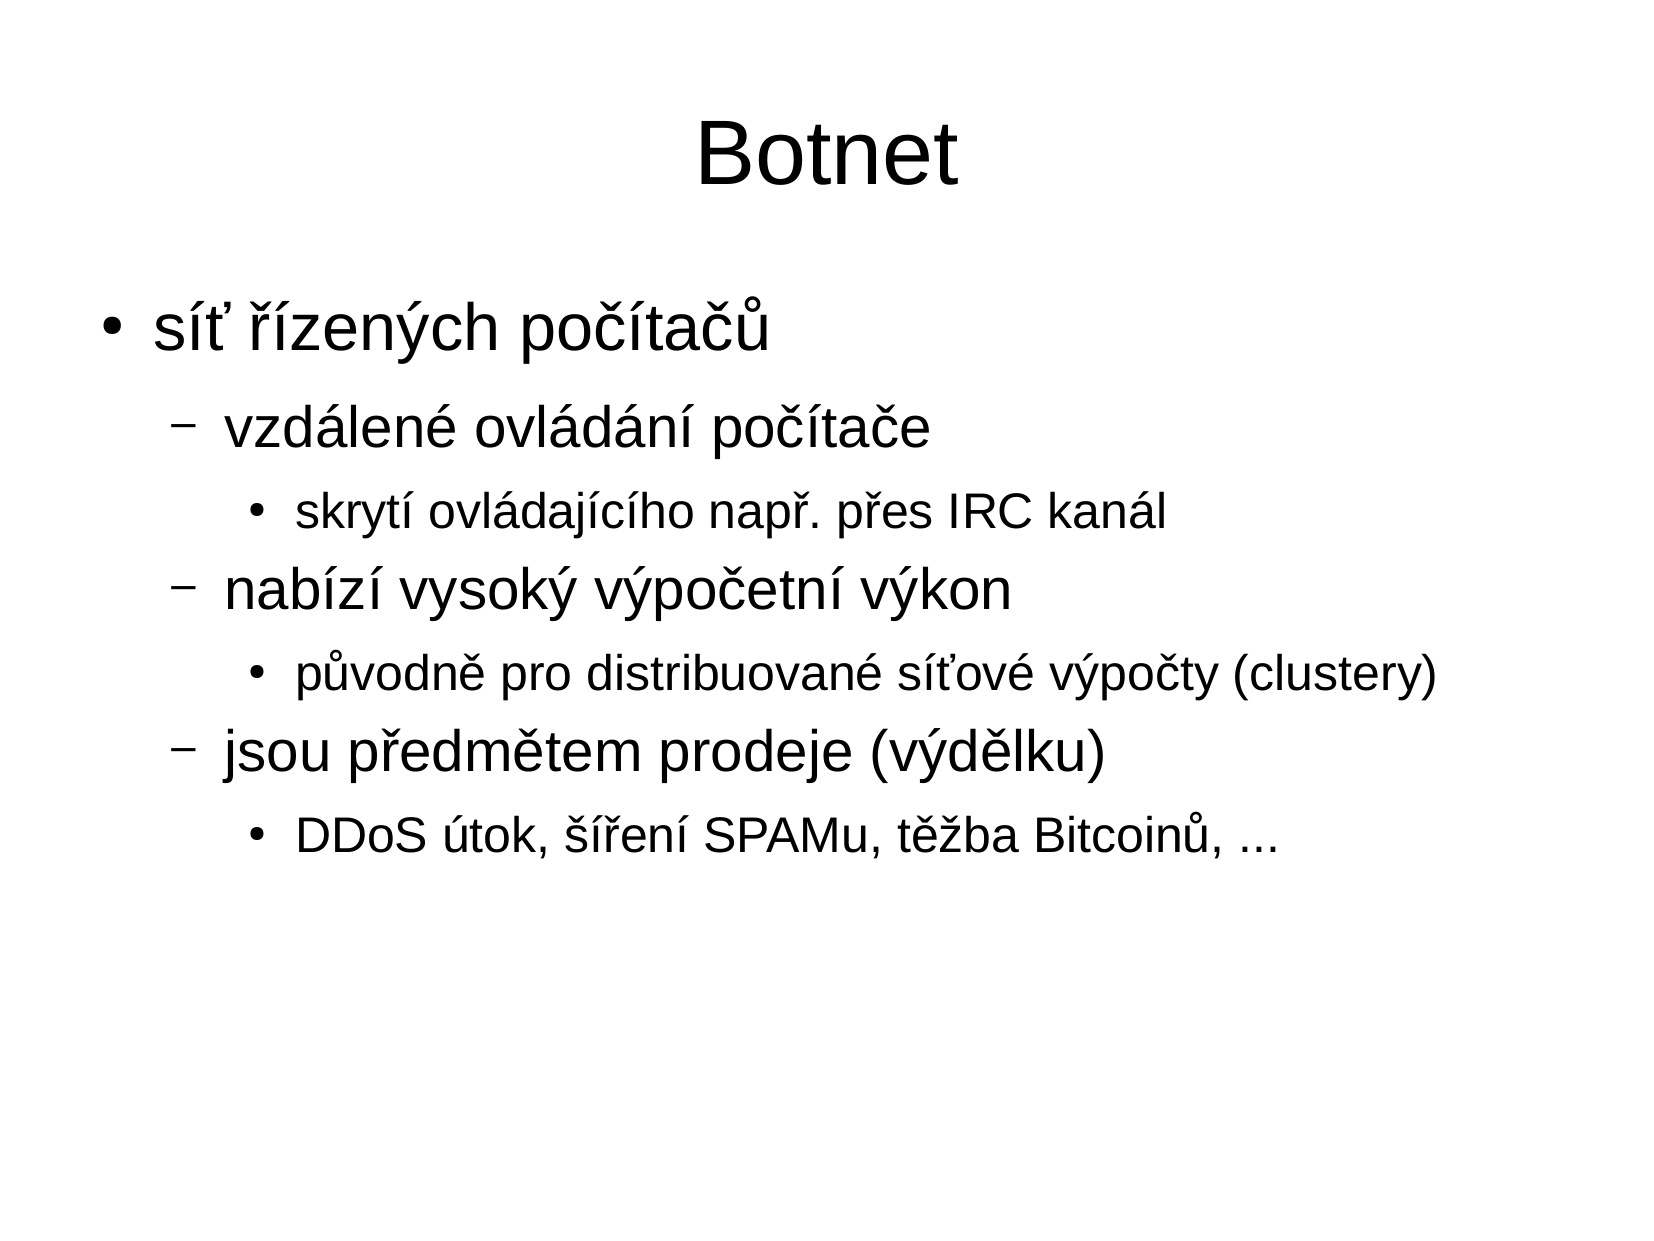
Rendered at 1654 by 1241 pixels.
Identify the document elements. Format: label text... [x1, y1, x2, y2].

list síť řízených počítačů vzdálené ovládání počítače skrytí ovládajícího např. přes IRC kanál nabízí vysoký výpočetní výkon původně pro distribuované síťové výpočty (clustery) jsou předmětem prodeje (výdělku) DDoS útok, šíření SPAMu, těžba Bitcoinů, ... [82, 290, 1571, 1109]
title Botnet [82, 49, 1571, 257]
